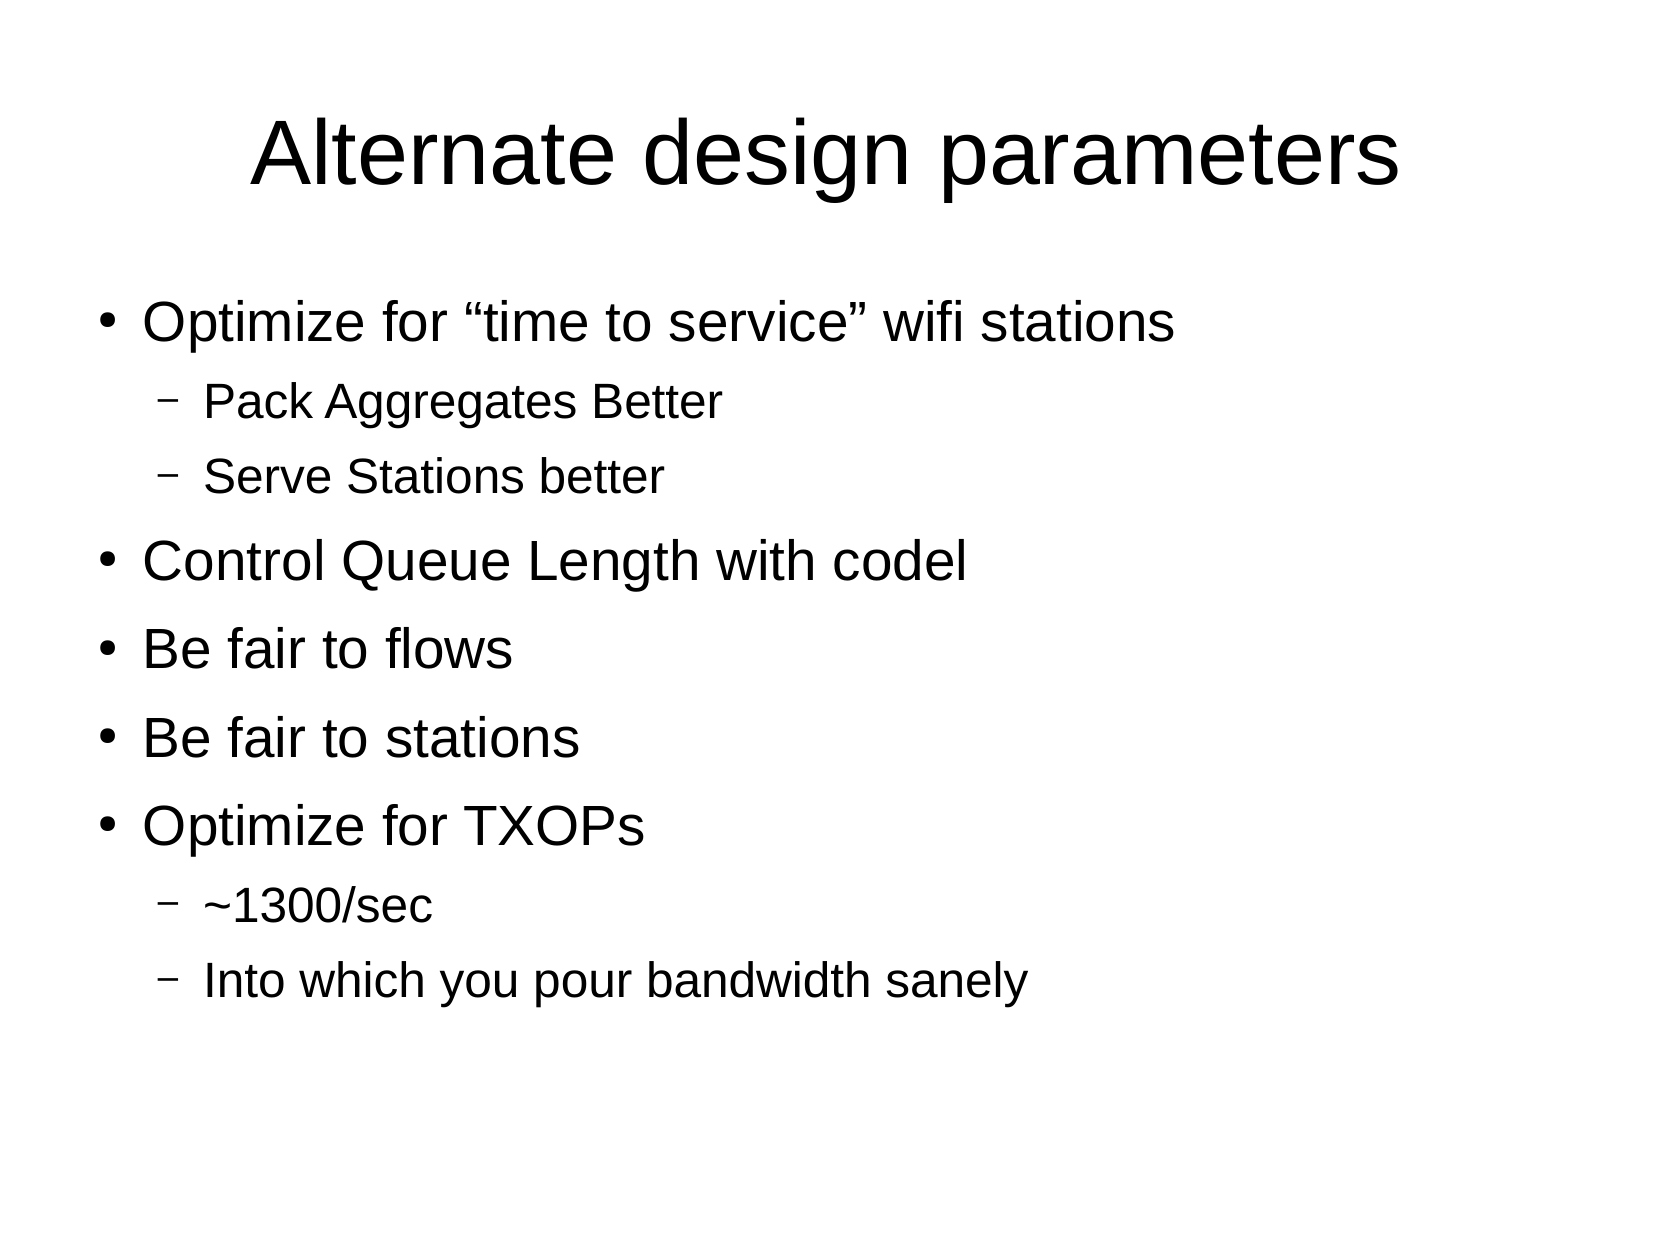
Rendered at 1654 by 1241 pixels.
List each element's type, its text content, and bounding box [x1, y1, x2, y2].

title Alternate design parameters [82, 49, 1571, 257]
list Optimize for “time to service” wifi stations Pack Aggregates Better Serve Stations better Control Queue Length with codel Be fair to flows Be fair to stations Optimize for TXOPs ~1300/sec Into which you pour bandwidth sanely [82, 290, 1571, 1010]
